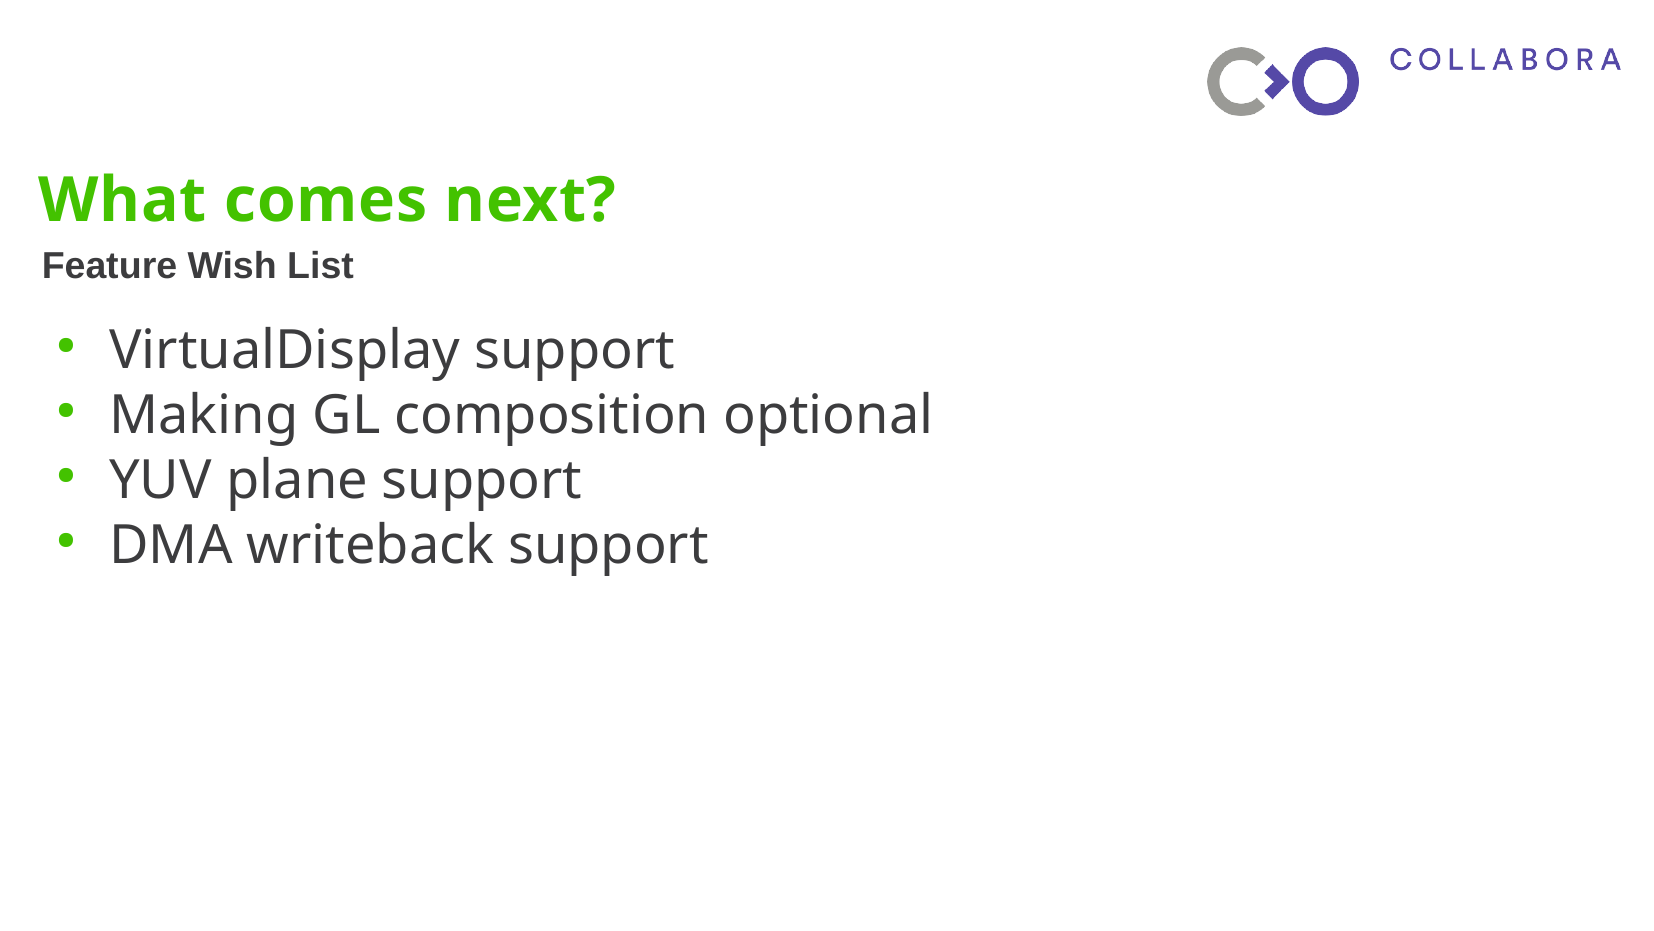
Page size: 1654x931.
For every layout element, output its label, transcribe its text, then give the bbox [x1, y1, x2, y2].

picture [1207, 47, 1621, 116]
text_box Feature Wish List [41, 240, 1615, 290]
title What comes next? [38, 159, 1614, 216]
list VirtualDisplay support Making GL composition optional YUV plane support DMA writeback support [38, 325, 1614, 581]
